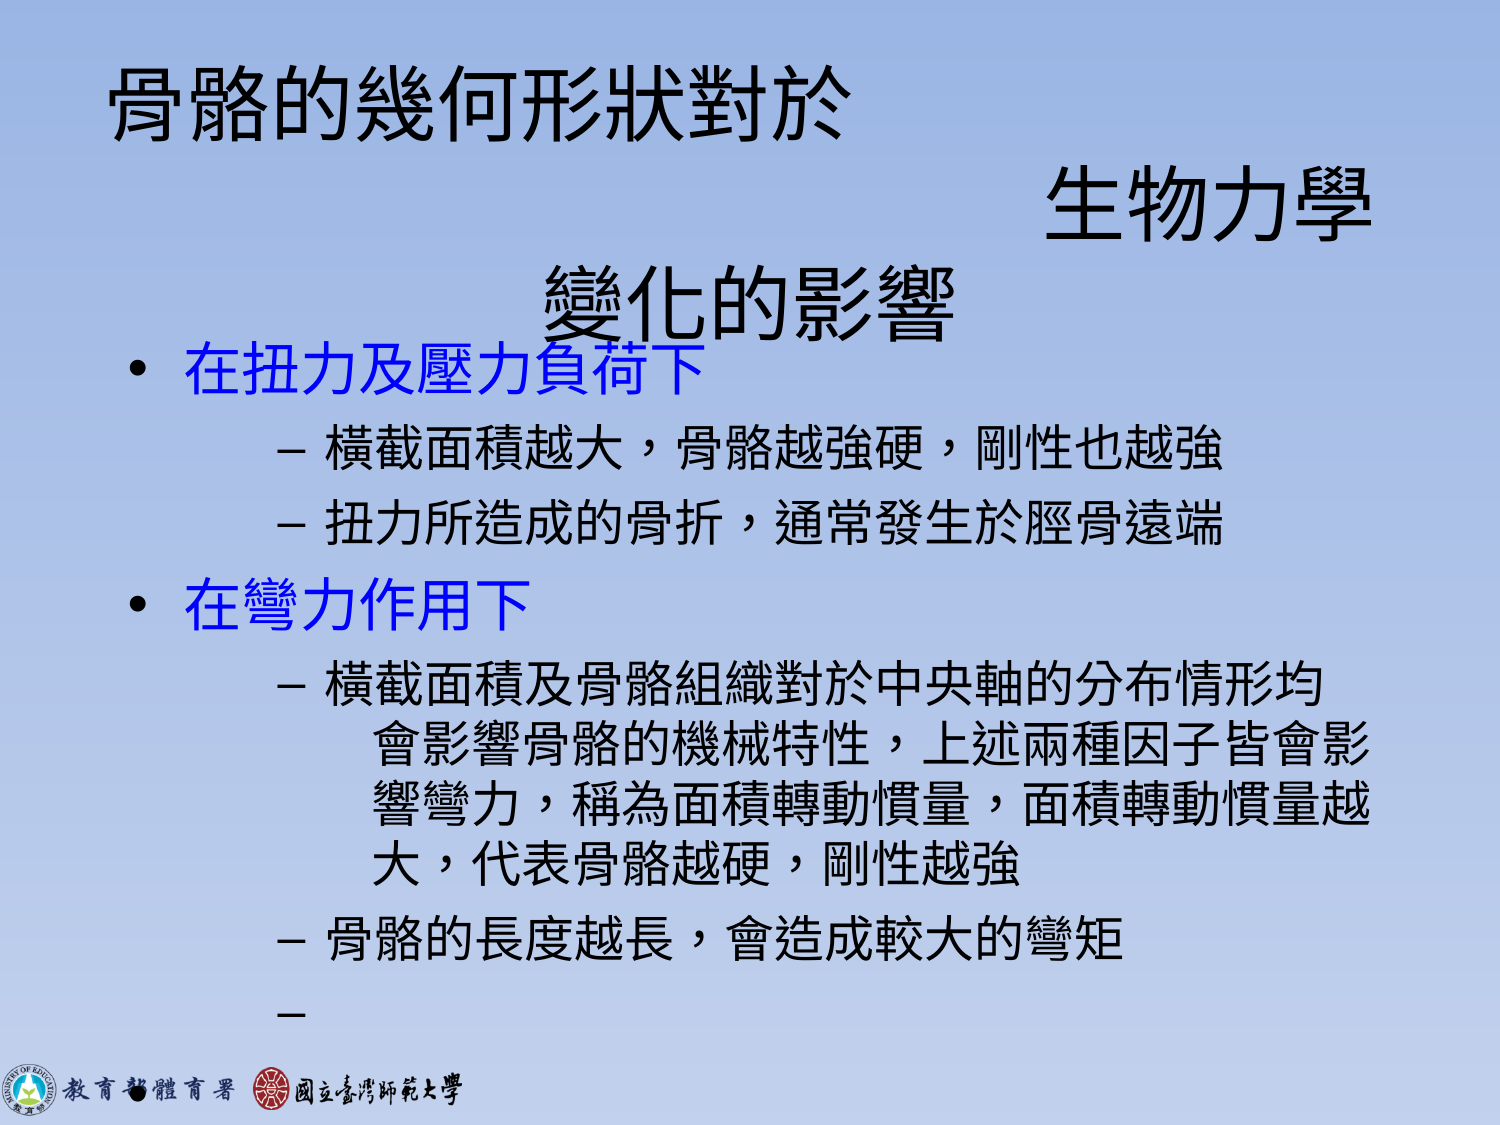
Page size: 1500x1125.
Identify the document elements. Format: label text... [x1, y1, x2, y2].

list 在扭力及壓力負荷下 橫截面積越大，骨骼越強硬，剛性也越強 扭力所造成的骨折，通常發生於脛骨遠端 在彎力作用下 橫截面積及骨骼組織對於中央軸的分布情形均會影響骨骼的機械特性，上述兩種因子皆會影響彎力，稱為面積轉動慣量，面積轉動慣量越大，代表骨骼越硬，剛性越強 骨骼的長度越長，會造成較大的彎矩 [112, 324, 1388, 1075]
title 骨骼的幾何形狀對於 生物力學變化的影響 [75, 45, 1426, 233]
